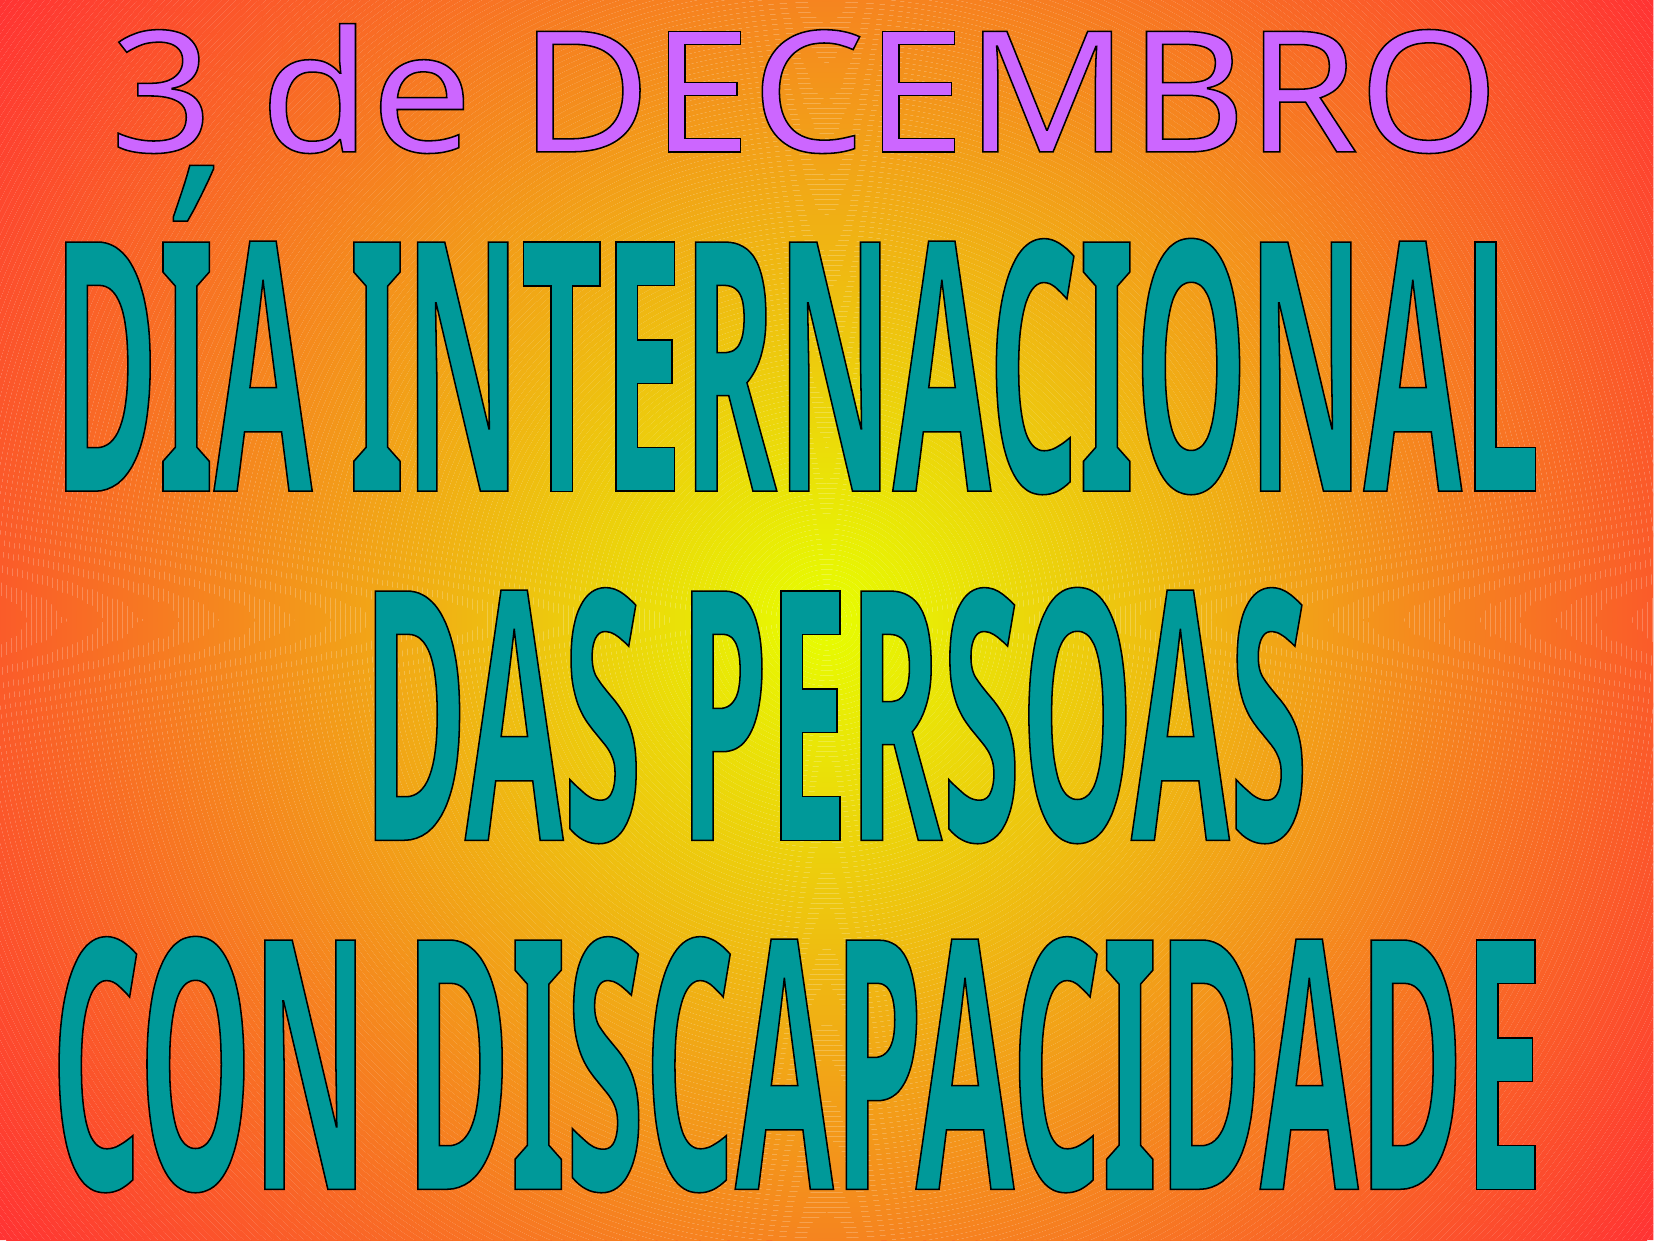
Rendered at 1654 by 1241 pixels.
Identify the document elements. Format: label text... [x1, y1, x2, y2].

text_box DÍA INTERNACIONAL DAS PERSOAS CON DISCAPACIDADE [65, 242, 151, 492]
text_box DÍA INTERNACIONAL DAS PERSOAS CON DISCAPACIDADE [569, 587, 637, 844]
text_box DÍA INTERNACIONAL DAS PERSOAS CON DISCAPACIDADE [1083, 242, 1130, 492]
text_box DÍA INTERNACIONAL DAS PERSOAS CON DISCAPACIDADE [162, 242, 210, 492]
text_box DÍA INTERNACIONAL DAS PERSOAS CON DISCAPACIDADE [515, 940, 562, 1190]
text_box DÍA INTERNACIONAL DAS PERSOAS CON DISCAPACIDADE [1142, 238, 1240, 495]
text_box DÍA INTERNACIONAL DAS PERSOAS CON DISCAPACIDADE [1474, 242, 1536, 492]
text_box 3 de DECEMBRO [1146, 31, 1237, 152]
text_box DÍA INTERNACIONAL DAS PERSOAS CON DISCAPACIDADE [146, 936, 244, 1193]
text_box DÍA INTERNACIONAL DAS PERSOAS CON DISCAPACIDADE [1260, 939, 1359, 1190]
text_box DÍA INTERNACIONAL DAS PERSOAS CON DISCAPACIDADE [1476, 940, 1536, 1190]
text_box 3 de DECEMBRO [1369, 29, 1489, 154]
text_box DÍA INTERNACIONAL DAS PERSOAS CON DISCAPACIDADE [173, 165, 214, 222]
text_box 3 de DECEMBRO [118, 29, 203, 154]
text_box 3 de DECEMBRO [882, 31, 955, 152]
text_box DÍA INTERNACIONAL DAS PERSOAS CON DISCAPACIDADE [1170, 940, 1255, 1190]
text_box DÍA INTERNACIONAL DAS PERSOAS CON DISCAPACIDADE [1371, 940, 1456, 1190]
text_box 3 de DECEMBRO [380, 59, 464, 154]
text_box DÍA INTERNACIONAL DAS PERSOAS CON DISCAPACIDADE [691, 591, 762, 841]
text_box 3 de DECEMBRO [982, 31, 1112, 152]
text_box DÍA INTERNACIONAL DAS PERSOAS CON DISCAPACIDADE [213, 241, 313, 492]
text_box DÍA INTERNACIONAL DAS PERSOAS CON DISCAPACIDADE [417, 940, 503, 1190]
text_box DÍA INTERNACIONAL DAS PERSOAS CON DISCAPACIDADE [572, 936, 639, 1193]
text_box DÍA INTERNACIONAL DAS PERSOAS CON DISCAPACIDADE [1260, 242, 1351, 492]
text_box 3 de DECEMBRO [762, 29, 860, 154]
text_box DÍA INTERNACIONAL DAS PERSOAS CON DISCAPACIDADE [1131, 590, 1230, 841]
text_box DÍA INTERNACIONAL DAS PERSOAS CON DISCAPACIDADE [996, 238, 1074, 495]
text_box DÍA INTERNACIONAL DAS PERSOAS CON DISCAPACIDADE [1019, 936, 1098, 1193]
text_box 3 de DECEMBRO [536, 31, 641, 152]
text_box DÍA INTERNACIONAL DAS PERSOAS CON DISCAPACIDADE [789, 242, 880, 492]
text_box DÍA INTERNACIONAL DAS PERSOAS CON DISCAPACIDADE [948, 587, 1015, 844]
text_box DÍA INTERNACIONAL DAS PERSOAS CON DISCAPACIDADE [1028, 587, 1126, 844]
text_box DÍA INTERNACIONAL DAS PERSOAS CON DISCAPACIDADE [915, 939, 1015, 1190]
text_box DÍA INTERNACIONAL DAS PERSOAS CON DISCAPACIDADE [465, 590, 564, 841]
text_box DÍA INTERNACIONAL DAS PERSOAS CON DISCAPACIDADE [1363, 241, 1462, 492]
text_box DÍA INTERNACIONAL DAS PERSOAS CON DISCAPACIDADE [523, 242, 601, 492]
text_box DÍA INTERNACIONAL DAS PERSOAS CON DISCAPACIDADE [735, 939, 834, 1190]
text_box DÍA INTERNACIONAL DAS PERSOAS CON DISCAPACIDADE [1106, 940, 1153, 1190]
text_box DÍA INTERNACIONAL DAS PERSOAS CON DISCAPACIDADE [846, 940, 917, 1190]
text_box DÍA INTERNACIONAL DAS PERSOAS CON DISCAPACIDADE [861, 591, 943, 841]
text_box DÍA INTERNACIONAL DAS PERSOAS CON DISCAPACIDADE [615, 242, 675, 492]
text_box 3 de DECEMBRO [269, 23, 356, 154]
text_box DÍA INTERNACIONAL DAS PERSOAS CON DISCAPACIDADE [892, 241, 992, 492]
text_box 3 de DECEMBRO [668, 31, 741, 152]
text_box DÍA INTERNACIONAL DAS PERSOAS CON DISCAPACIDADE [264, 940, 356, 1190]
text_box DÍA INTERNACIONAL DAS PERSOAS CON DISCAPACIDADE [695, 242, 777, 492]
text_box DÍA INTERNACIONAL DAS PERSOAS CON DISCAPACIDADE [353, 242, 401, 492]
text_box DÍA INTERNACIONAL DAS PERSOAS CON DISCAPACIDADE [57, 936, 137, 1193]
text_box DÍA INTERNACIONAL DAS PERSOAS CON DISCAPACIDADE [652, 936, 731, 1193]
text_box 3 de DECEMBRO [1263, 31, 1356, 152]
text_box DÍA INTERNACIONAL DAS PERSOAS CON DISCAPACIDADE [1236, 587, 1303, 844]
text_box DÍA INTERNACIONAL DAS PERSOAS CON DISCAPACIDADE [417, 242, 508, 492]
text_box DÍA INTERNACIONAL DAS PERSOAS CON DISCAPACIDADE [375, 591, 460, 841]
text_box DÍA INTERNACIONAL DAS PERSOAS CON DISCAPACIDADE [781, 591, 840, 841]
